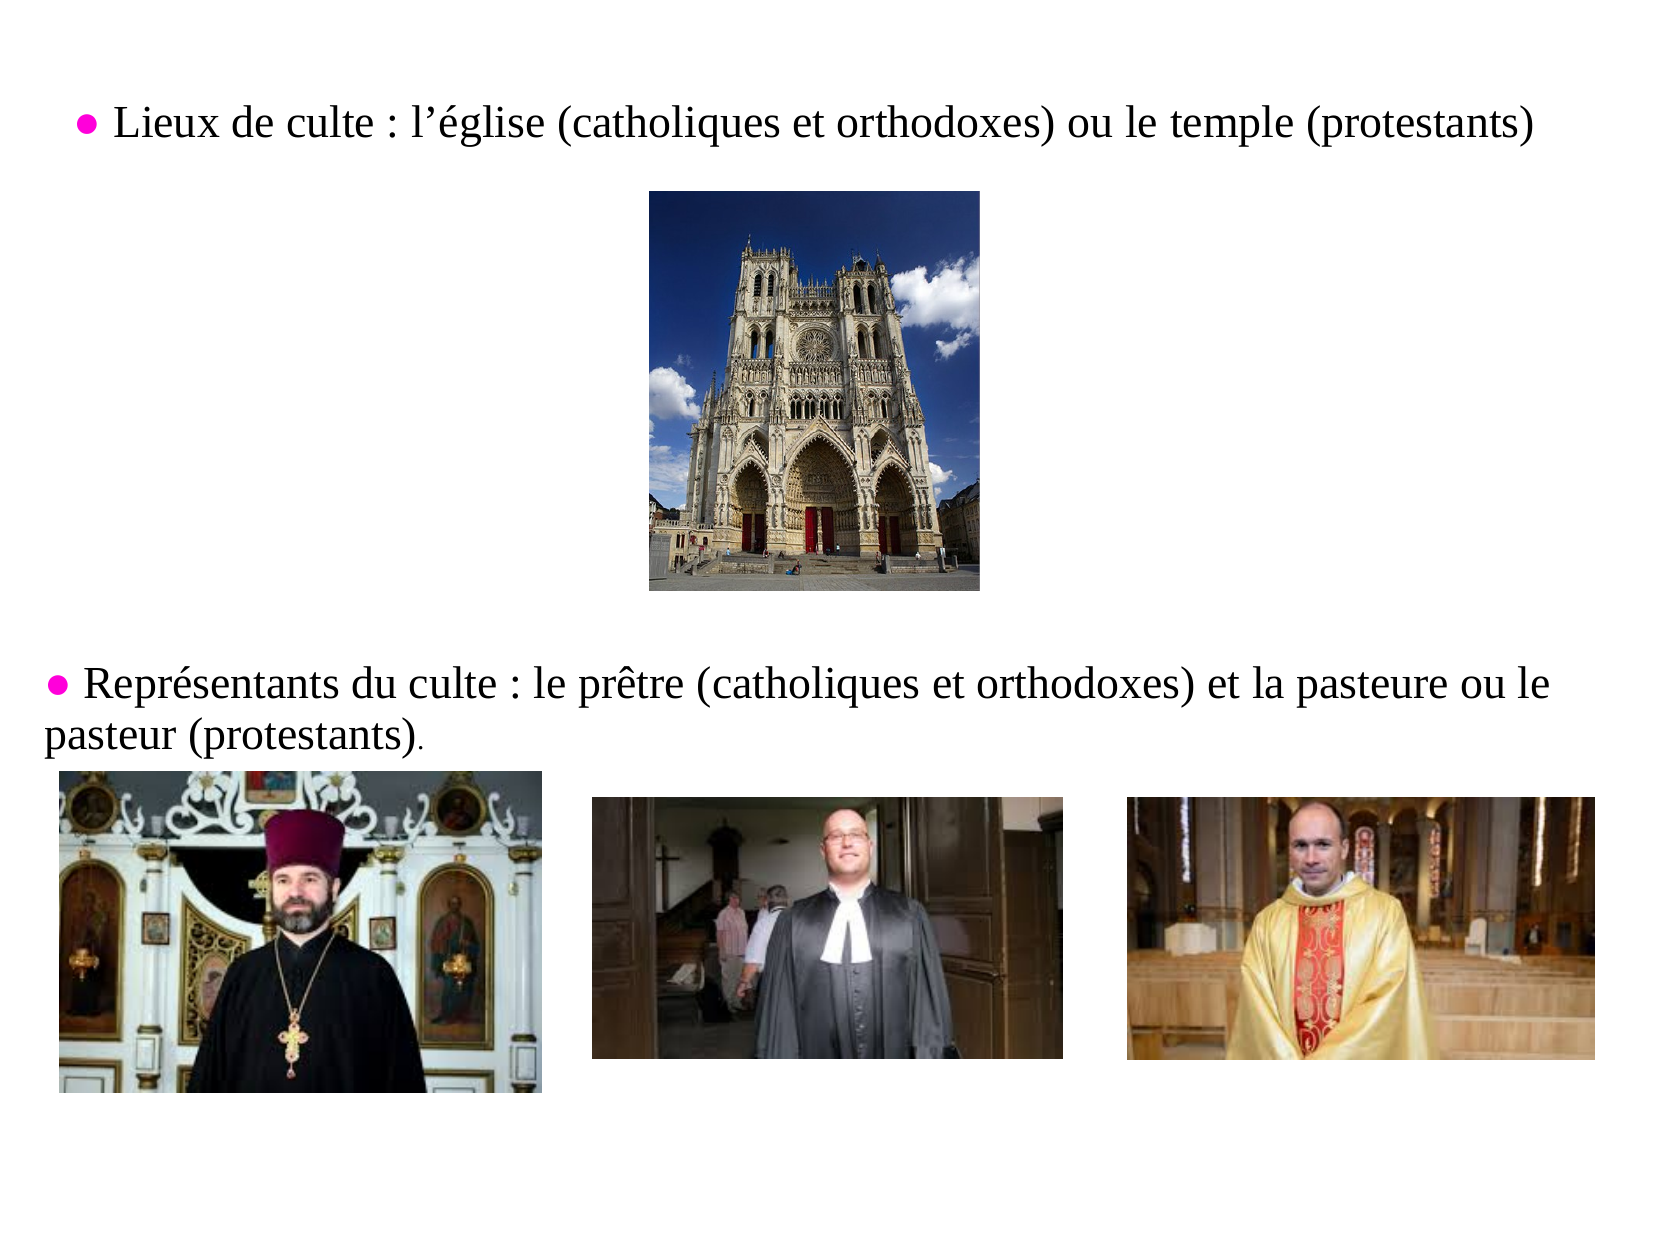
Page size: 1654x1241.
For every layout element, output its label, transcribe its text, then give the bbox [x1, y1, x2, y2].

picture [649, 191, 980, 591]
text_box ● Représentants du culte : le prêtre (catholiques et orthodoxes) et la pasteure ou le pasteur (protestants). [29, 599, 1654, 768]
picture [1127, 797, 1595, 1060]
picture [592, 797, 1063, 1059]
text_box ● Lieux de culte : l’église (catholiques et orthodoxes) ou le temple (protestants) [59, 89, 1595, 156]
picture [59, 771, 542, 1093]
